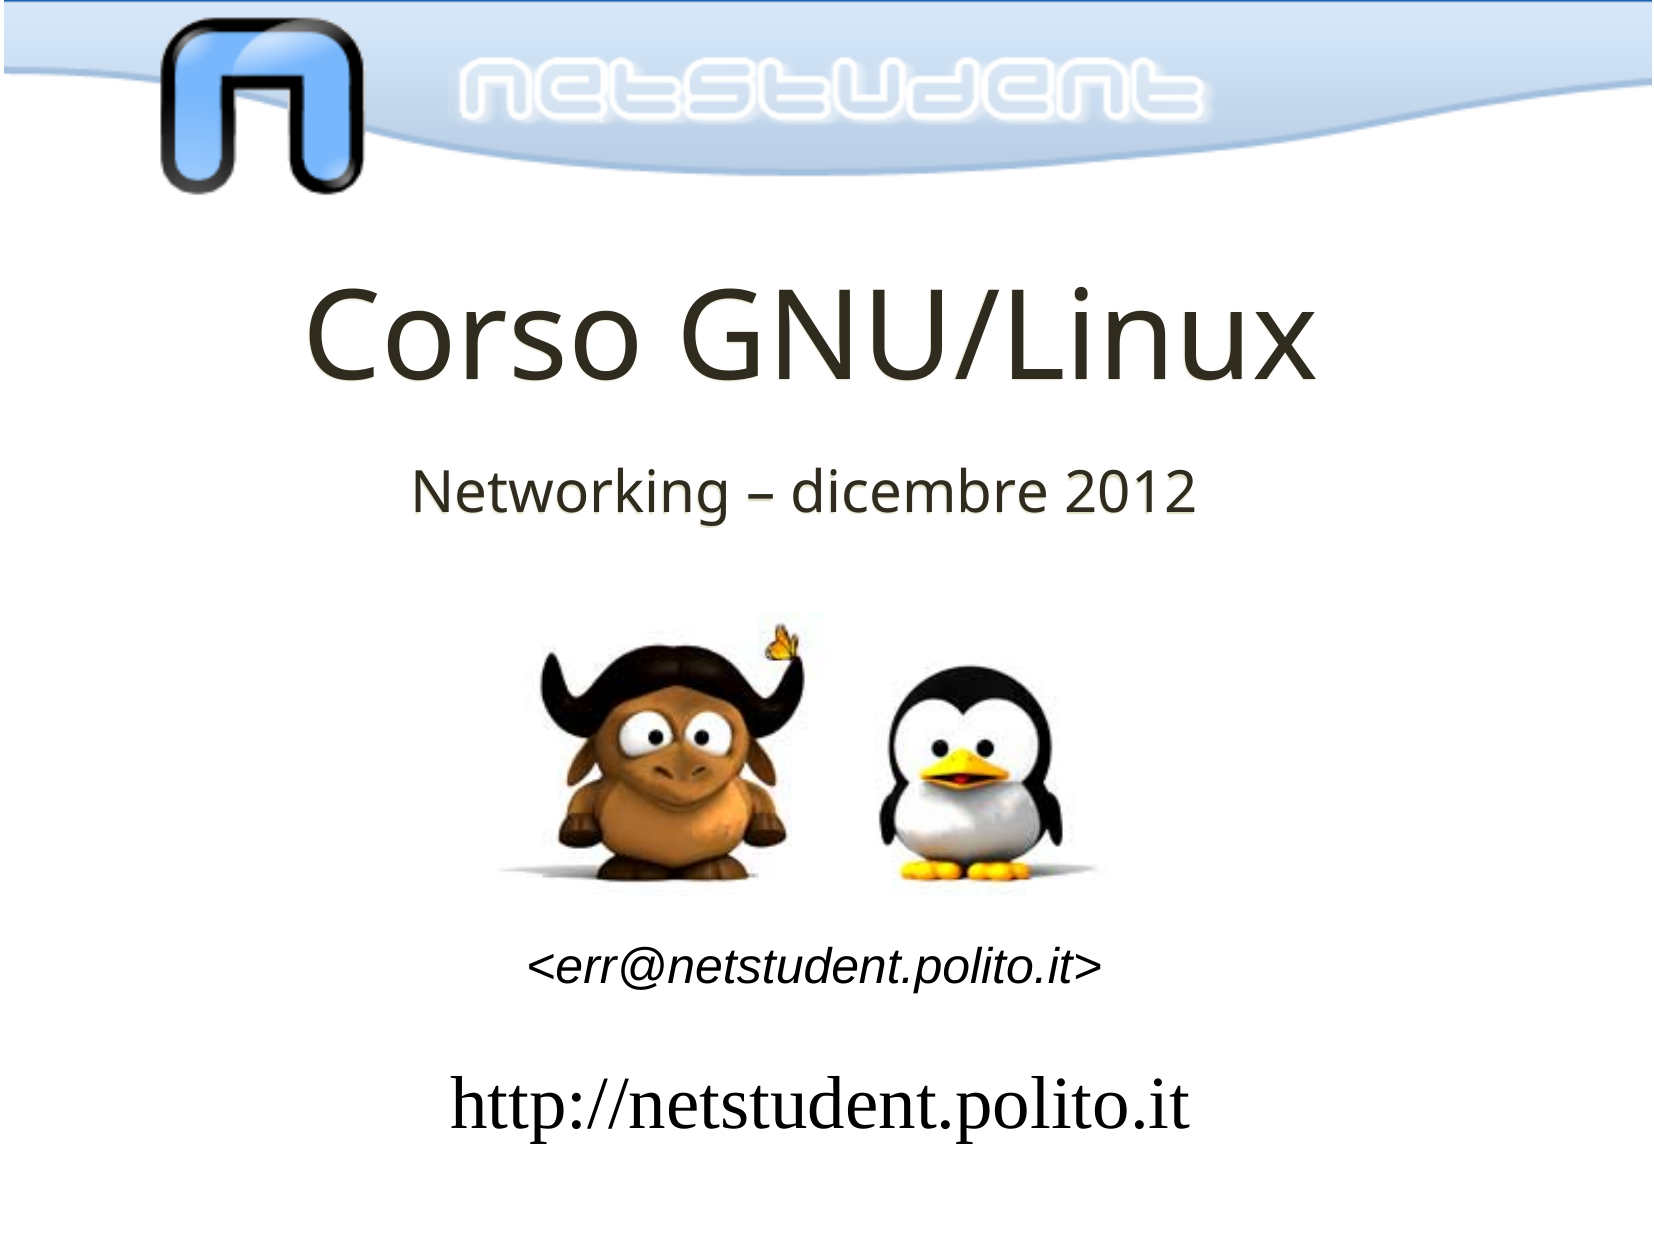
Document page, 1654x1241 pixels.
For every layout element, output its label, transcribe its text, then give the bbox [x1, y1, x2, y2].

title Corso GNU/Linux [145, 217, 1477, 414]
picture [0, 0, 1654, 1241]
text_box <err@netstudent.polito.it> [526, 938, 1178, 1091]
list Networking – dicembre 2012 [138, 444, 1470, 603]
text_box http://netstudent.polito.it [450, 1061, 1355, 1159]
